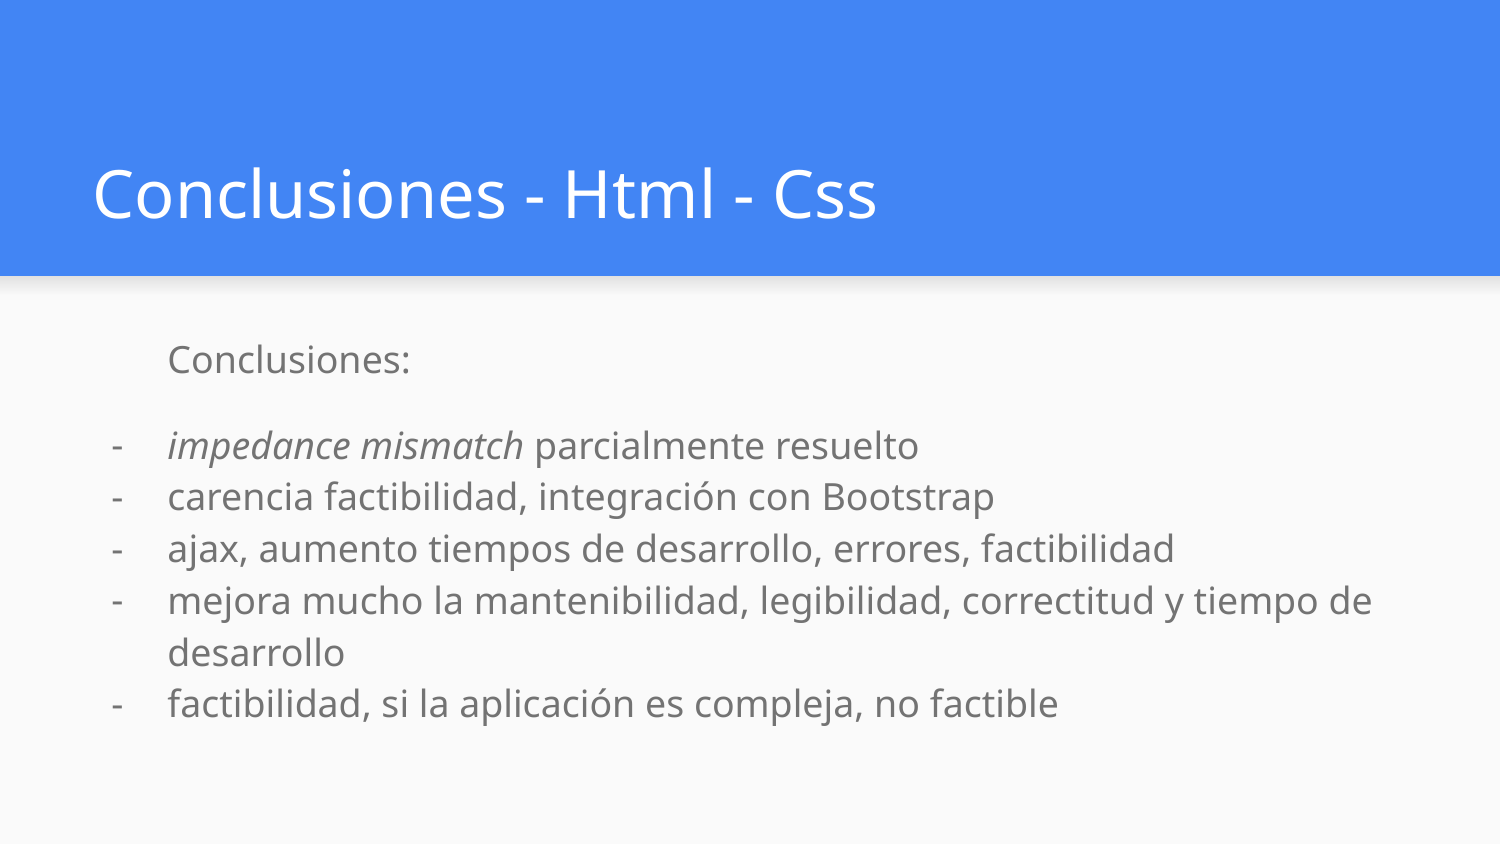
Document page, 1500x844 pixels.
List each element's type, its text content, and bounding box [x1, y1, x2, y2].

title Conclusiones - Html - Css [77, 121, 1427, 248]
list Conclusiones: impedance mismatch parcialmente resuelto carencia factibilidad, integración con Bootstrap ajax, aumento tiempos de desarrollo, errores, factibilidad mejora mucho la mantenibilidad, legibilidad, correctitud y tiempo de desarrollo factibilidad, si la aplicación es compleja, no factible [77, 314, 1427, 760]
